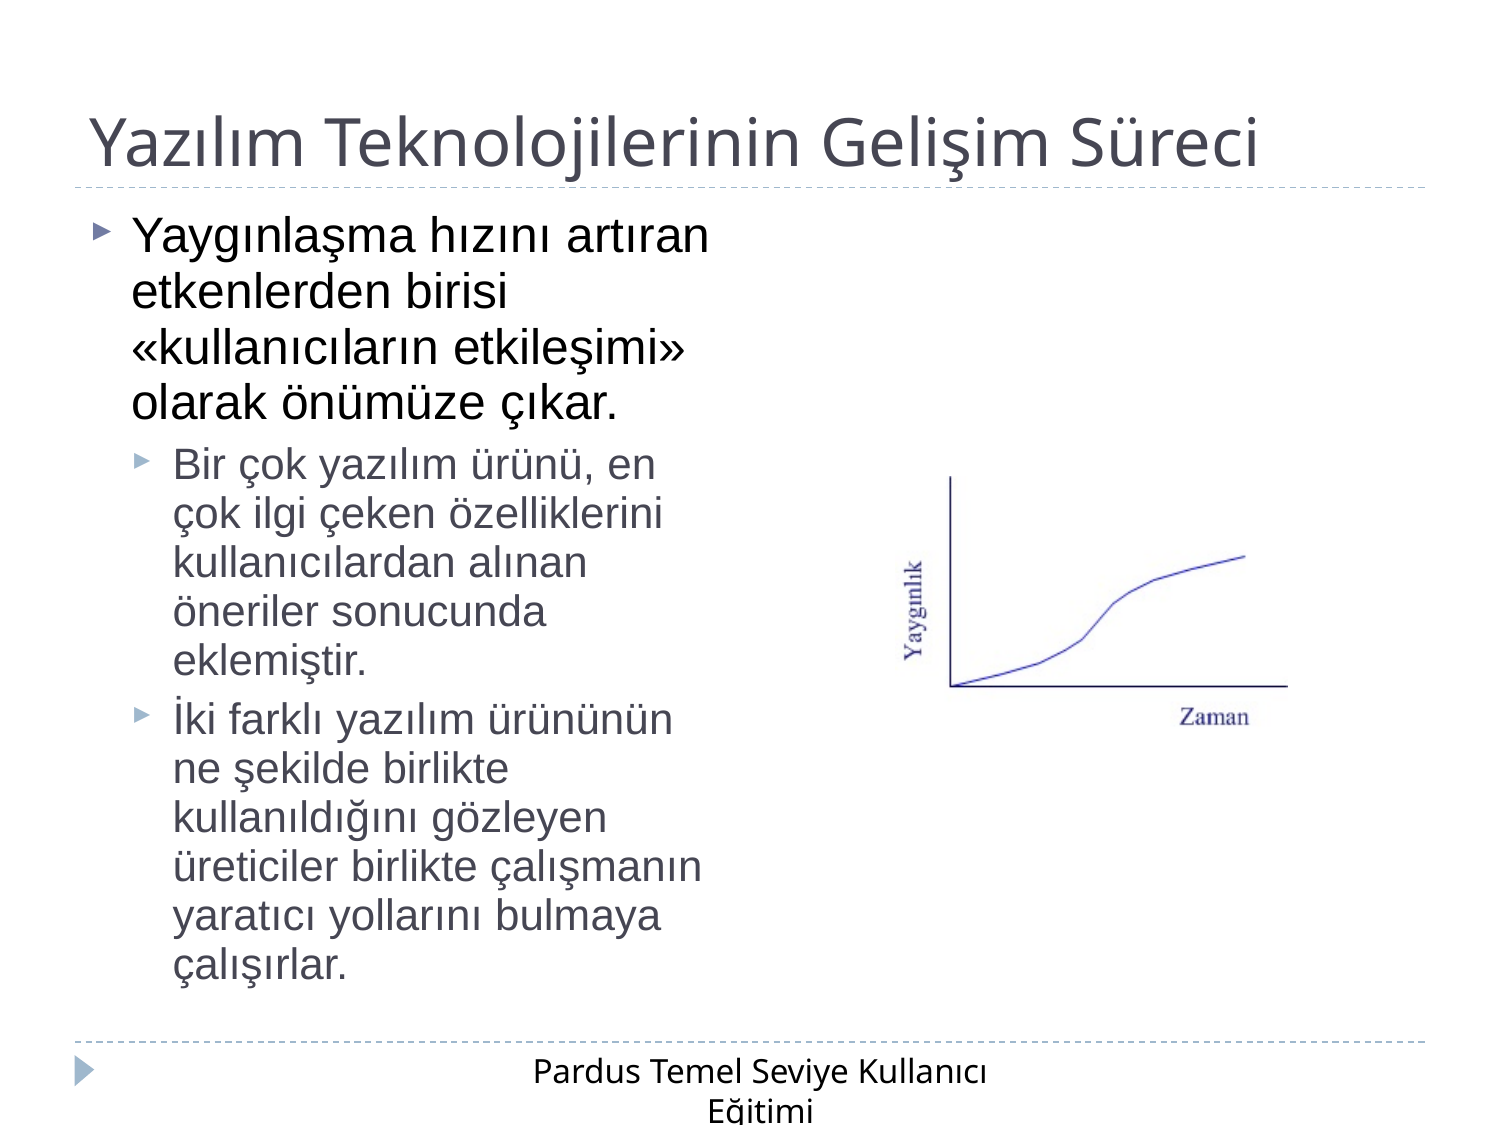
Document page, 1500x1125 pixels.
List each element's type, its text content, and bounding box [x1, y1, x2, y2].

title Yazılım Teknolojilerinin Gelişim Süreci [75, 37, 1425, 188]
picture [895, 476, 1288, 733]
list Yaygınlaşma hızını artıran etkenlerden birisi «kullanıcıların etkileşimi» olarak önümüze çıkar. Bir çok yazılım ürünü, en çok ilgi çeken özelliklerini kullanıcılardan alınan öneriler sonucunda eklemiştir. İki farklı yazılım ürününün ne şekilde birlikte kullanıldığını gözleyen üreticiler birlikte çalışmanın yaratıcı yollarını bulmaya çalışırlar. [75, 200, 738, 1010]
